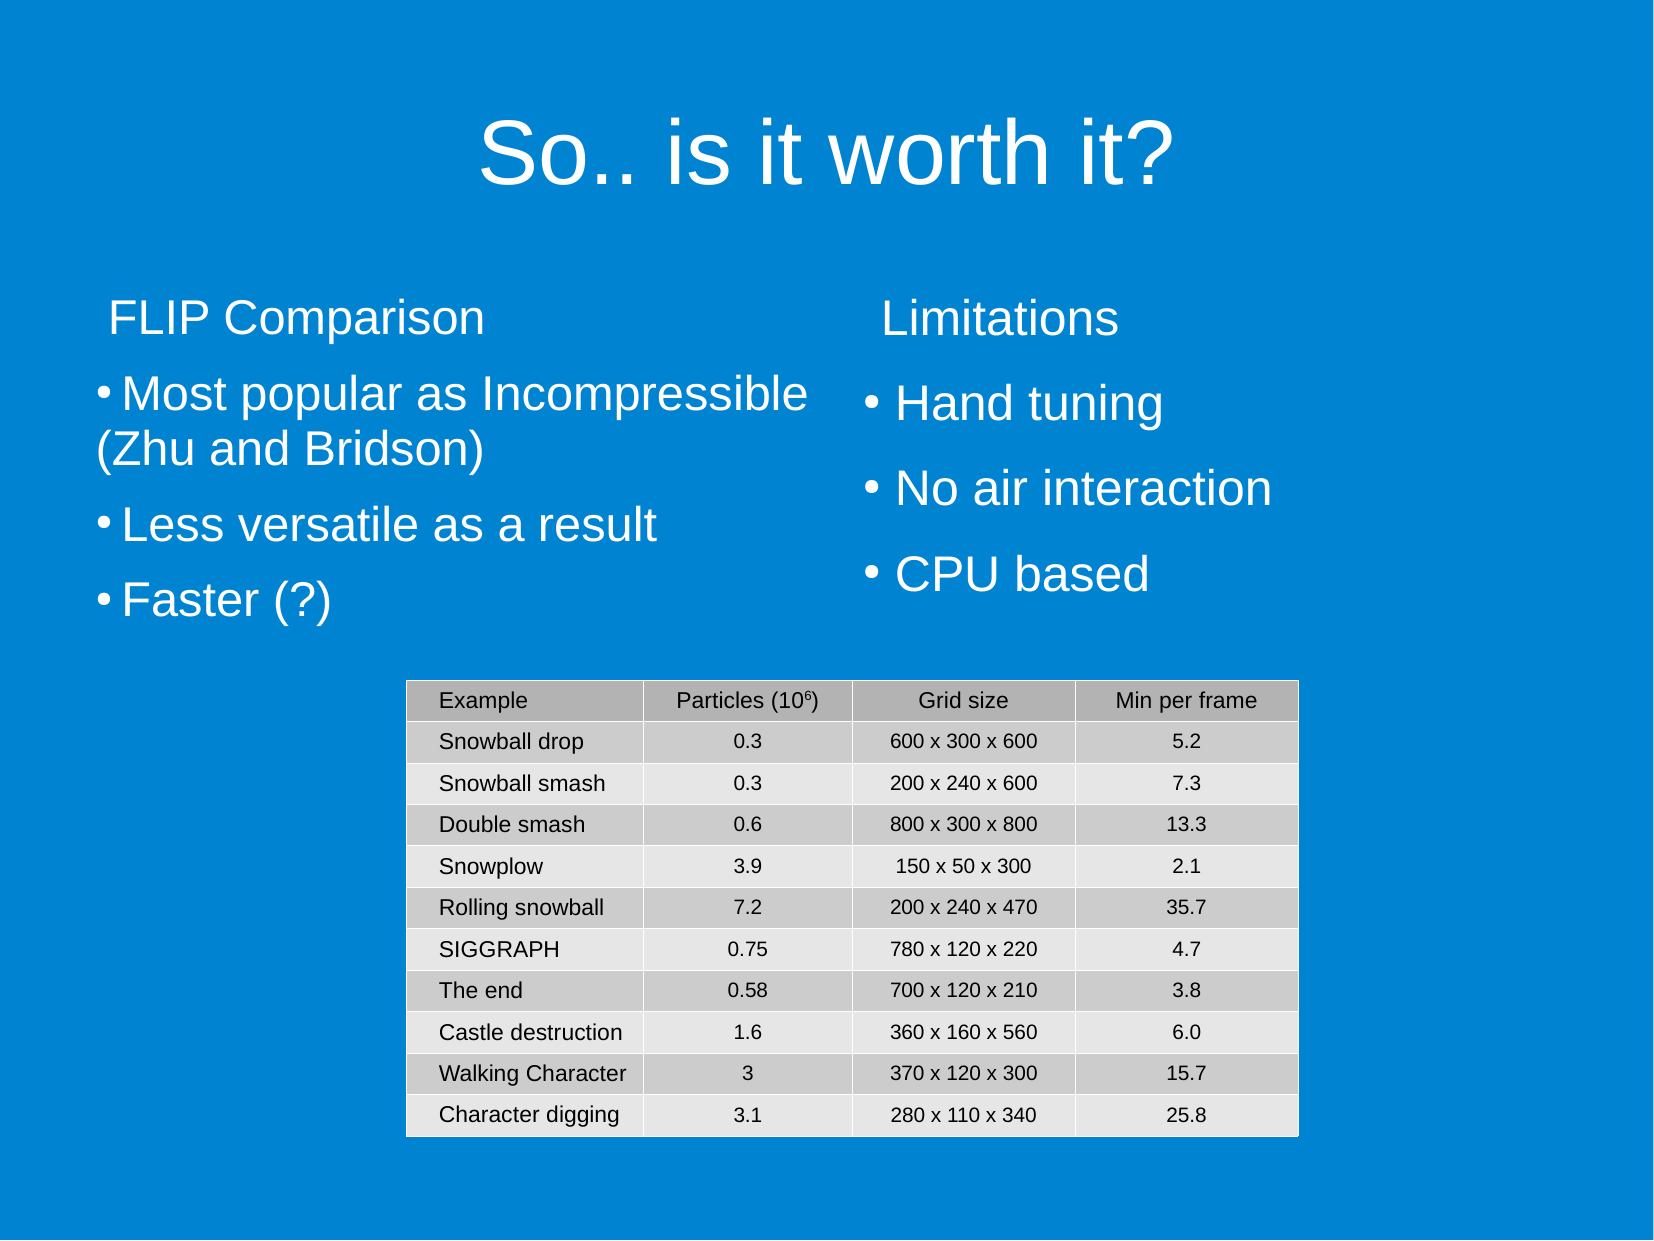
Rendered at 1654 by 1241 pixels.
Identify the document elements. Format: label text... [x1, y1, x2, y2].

table_cell SIGGRAPH [407, 929, 643, 970]
table_cell 700 x 120 x 210 [853, 971, 1075, 1011]
table_cell 7.3 [1076, 764, 1298, 804]
table_cell 3.9 [644, 846, 852, 887]
table_cell 200 x 240 x 470 [853, 888, 1075, 928]
list [82, 665, 1571, 1009]
table_cell 1.6 [644, 1012, 852, 1053]
table_cell 35.7 [1076, 888, 1298, 928]
table_cell 780 x 120 x 220 [853, 929, 1075, 970]
table_cell 0.75 [644, 929, 852, 970]
table_cell 0.3 [644, 722, 852, 763]
table_cell Rolling snowball [407, 888, 643, 928]
table_cell Snowplow [407, 846, 643, 887]
table_cell 3.1 [644, 1095, 852, 1136]
table_cell 200 x 240 x 600 [853, 764, 1075, 804]
table_cell 6.0 [1076, 1012, 1298, 1053]
table_cell Walking Character [407, 1054, 643, 1094]
table_cell 5.2 [1076, 722, 1298, 763]
table_cell Snowball smash [407, 764, 643, 804]
table_cell The end [407, 971, 643, 1011]
table_cell 15.7 [1076, 1054, 1298, 1094]
table_cell 25.8 [1076, 1095, 1298, 1136]
table_cell 600 x 300 x 600 [853, 722, 1075, 763]
table_cell 370 x 120 x 300 [853, 1054, 1075, 1094]
table_header Example [407, 681, 643, 721]
table_cell Character digging [407, 1095, 643, 1136]
table_cell 4.7 [1076, 929, 1298, 970]
table_cell 13.3 [1076, 805, 1298, 845]
list FLIP Comparison Most popular as Incompressible (Zhu and Bridson) Less versatile as a result Faster (?) [82, 290, 809, 634]
table_cell 2.1 [1076, 846, 1298, 887]
table_cell 0.6 [644, 805, 852, 845]
list Limitations Hand tuning No air interaction CPU based [845, 290, 1572, 634]
table_cell Snowball drop [407, 722, 643, 763]
table_header Min per frame [1076, 681, 1298, 721]
table_header Grid size [853, 681, 1075, 721]
table_cell Castle destruction [407, 1012, 643, 1053]
table_cell 150 x 50 x 300 [853, 846, 1075, 887]
table_cell 360 x 160 x 560 [853, 1012, 1075, 1053]
table_cell 3.8 [1076, 971, 1298, 1011]
title So.. is it worth it? [82, 49, 1571, 257]
table_header Particles (106) [644, 681, 852, 721]
table_cell 3 [644, 1054, 852, 1094]
table_cell 0.3 [644, 764, 852, 804]
table_cell 280 x 110 x 340 [853, 1095, 1075, 1136]
table_cell 0.58 [644, 971, 852, 1011]
table_cell 7.2 [644, 888, 852, 928]
table_cell 800 x 300 x 800 [853, 805, 1075, 845]
table_cell Double smash [407, 805, 643, 845]
